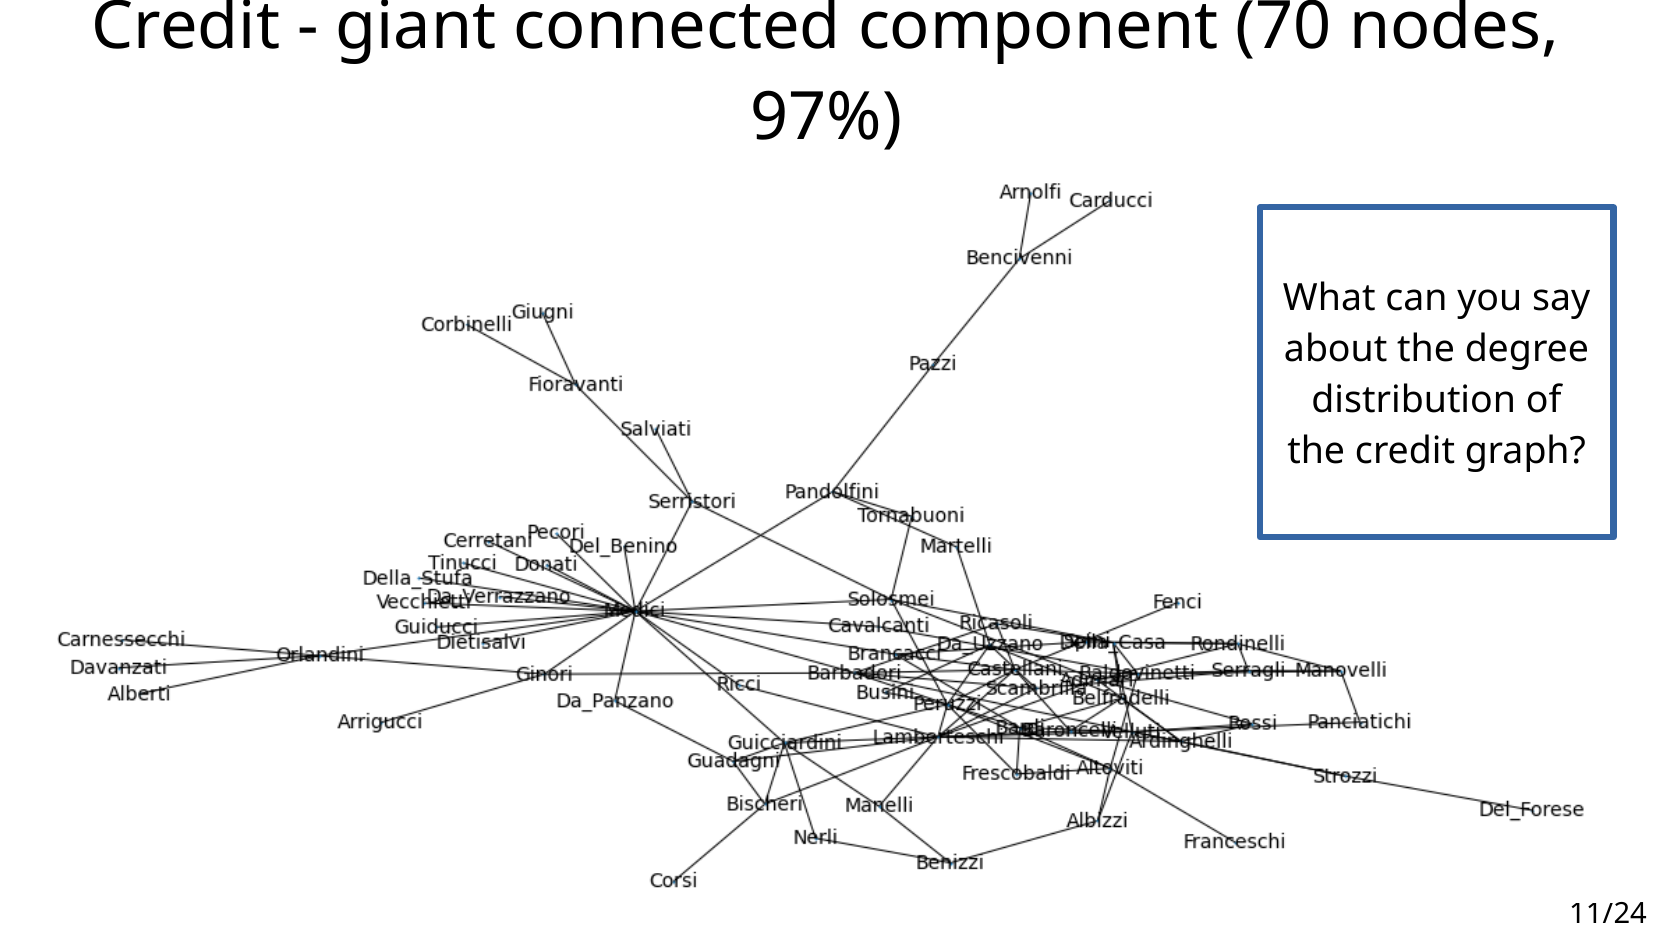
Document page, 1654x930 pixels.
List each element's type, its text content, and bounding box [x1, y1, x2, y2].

title Credit - giant connected component (70 nodes, 97%) [82, 1, 1571, 135]
picture [43, 165, 1614, 903]
text_box What can you say about the degree distribution of the credit graph? [1259, 207, 1614, 538]
